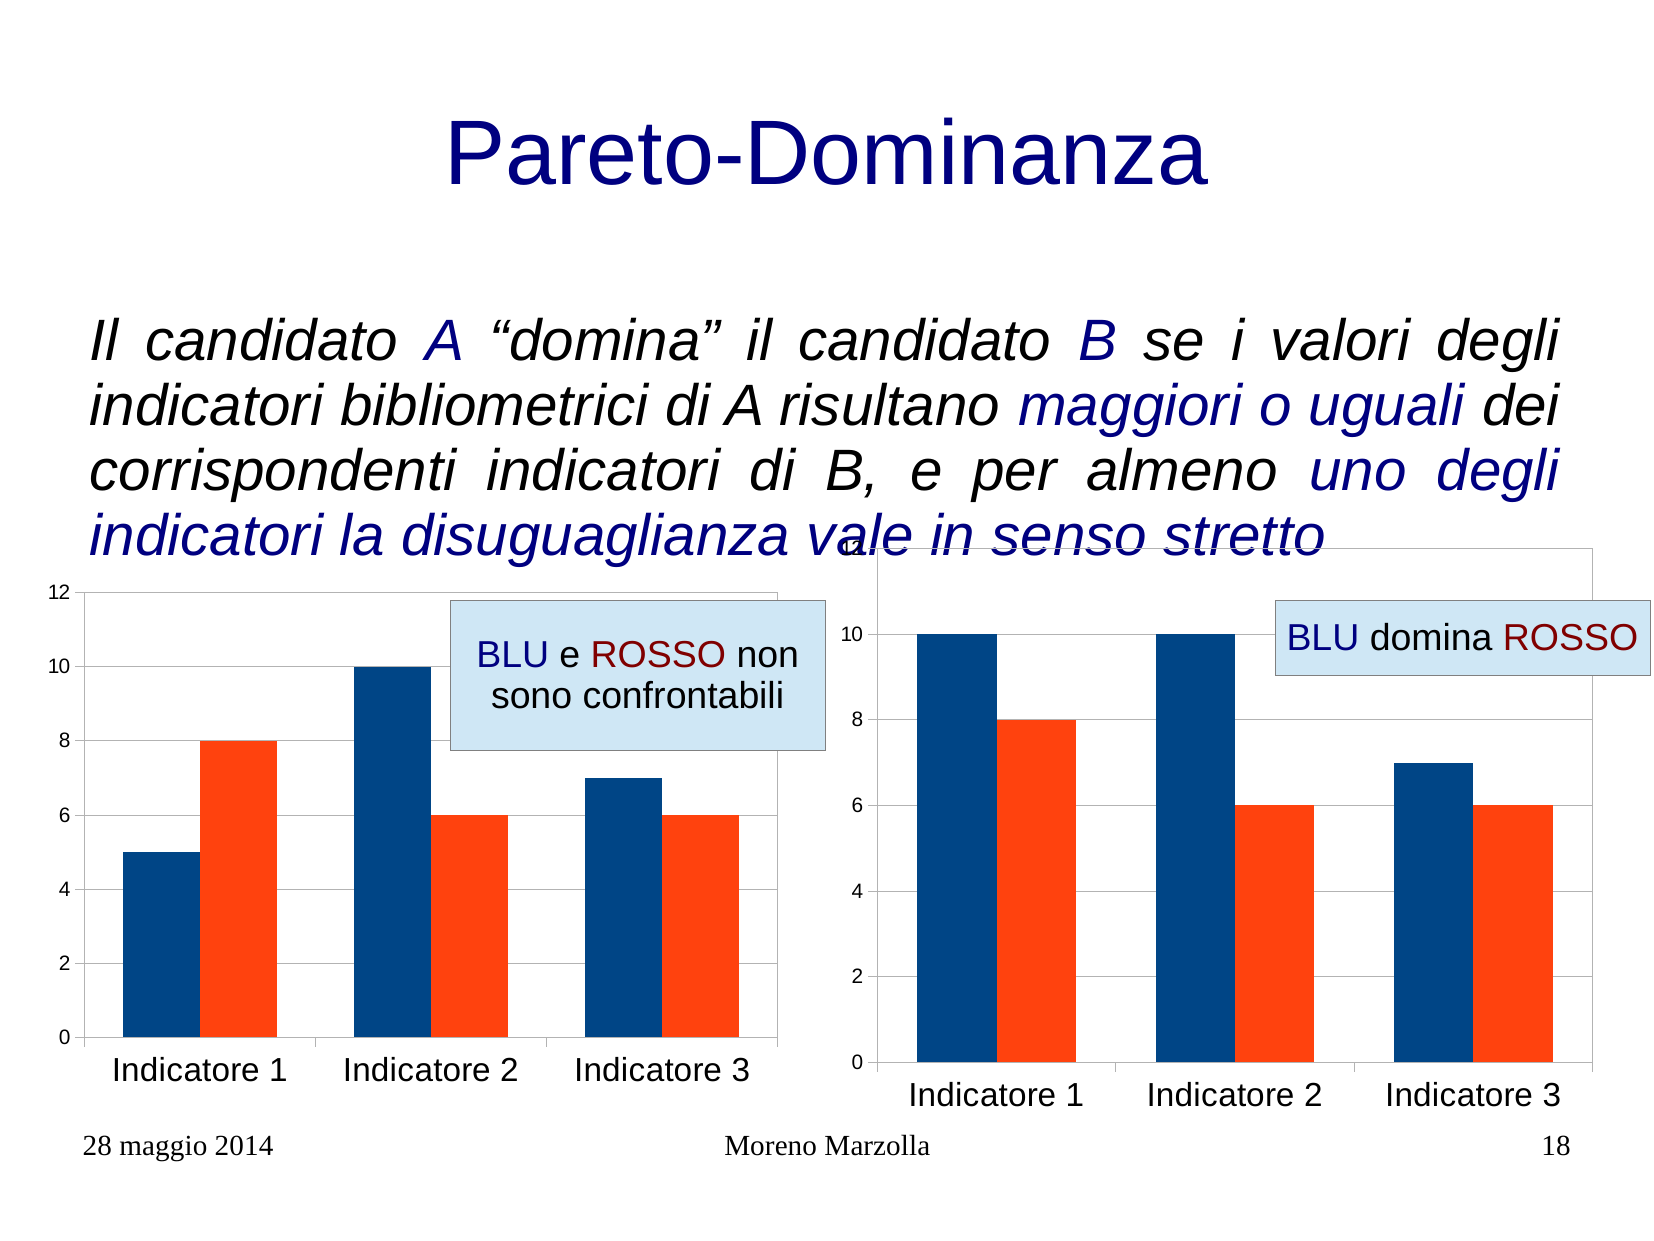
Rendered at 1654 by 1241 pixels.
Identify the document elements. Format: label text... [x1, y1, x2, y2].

text_box BLU domina ROSSO [1275, 600, 1651, 676]
text_box BLU e ROSSO non sono confrontabili [450, 600, 826, 751]
chart [0, 525, 1609, 1126]
title Pareto-Dominanza [82, 49, 1571, 257]
text_box Il candidato A “domina” il candidato B se i valori degli indicatori bibliometrici di A risultano maggiori o uguali dei corrispondenti indicatori di B, e per almeno uno degli indicatori la disuguaglianza vale in senso stretto [75, 300, 1576, 525]
